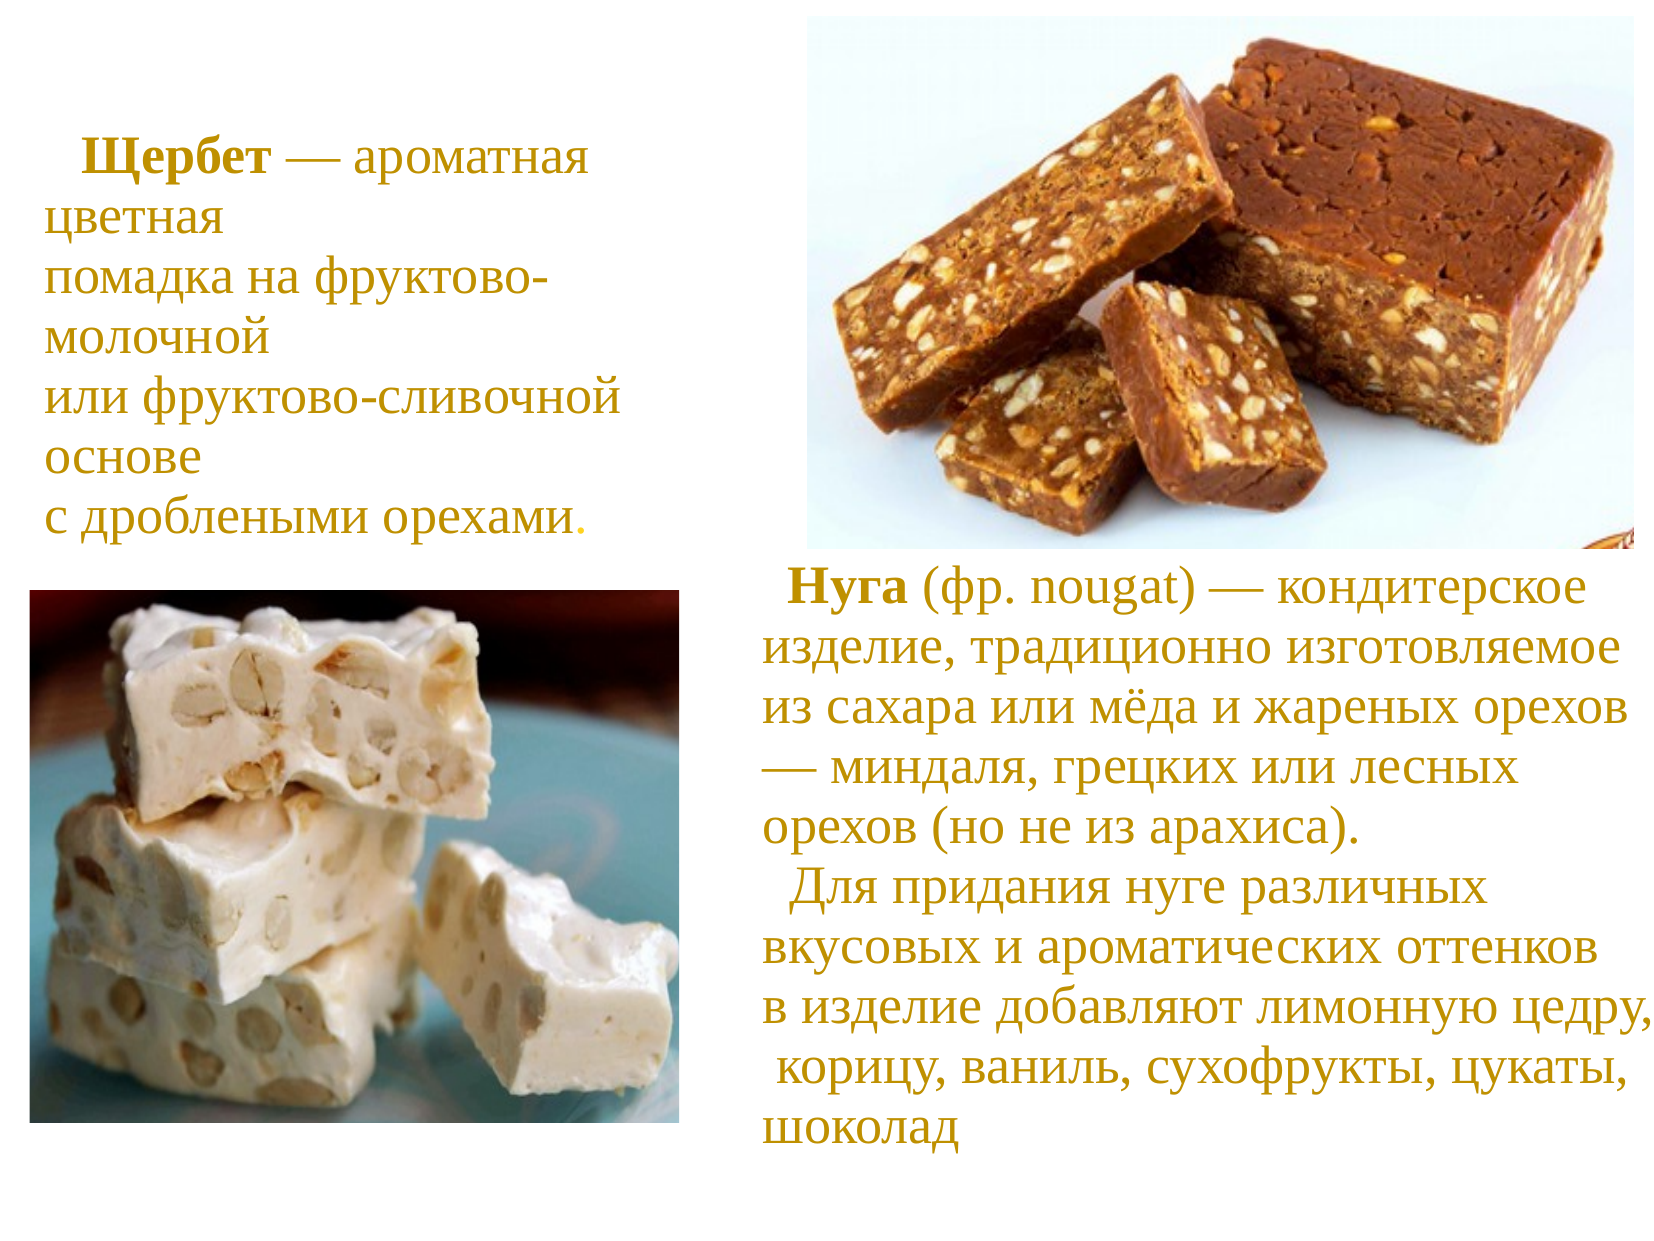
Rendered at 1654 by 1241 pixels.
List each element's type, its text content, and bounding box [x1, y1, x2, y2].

picture [29, 590, 680, 1123]
text_box Нуга (фр. nougat) — кондитерское изделие, традиционно изготовляемое из сахара или мёда и жареных орехов — миндаля, грецких или лесных орехов (но не из арахиса). Для придания нуге различных вкусовых и ароматических оттенков в изделие добавляют лимонную цедру, корицу, ваниль, сухофрукты, цукаты, шоколад [748, 548, 1654, 1174]
text_box Щербет — ароматная цветная помадка на фруктово-молочной или фруктово-сливочной основе с дроблеными орехами. [29, 118, 768, 439]
picture [807, 16, 1634, 548]
